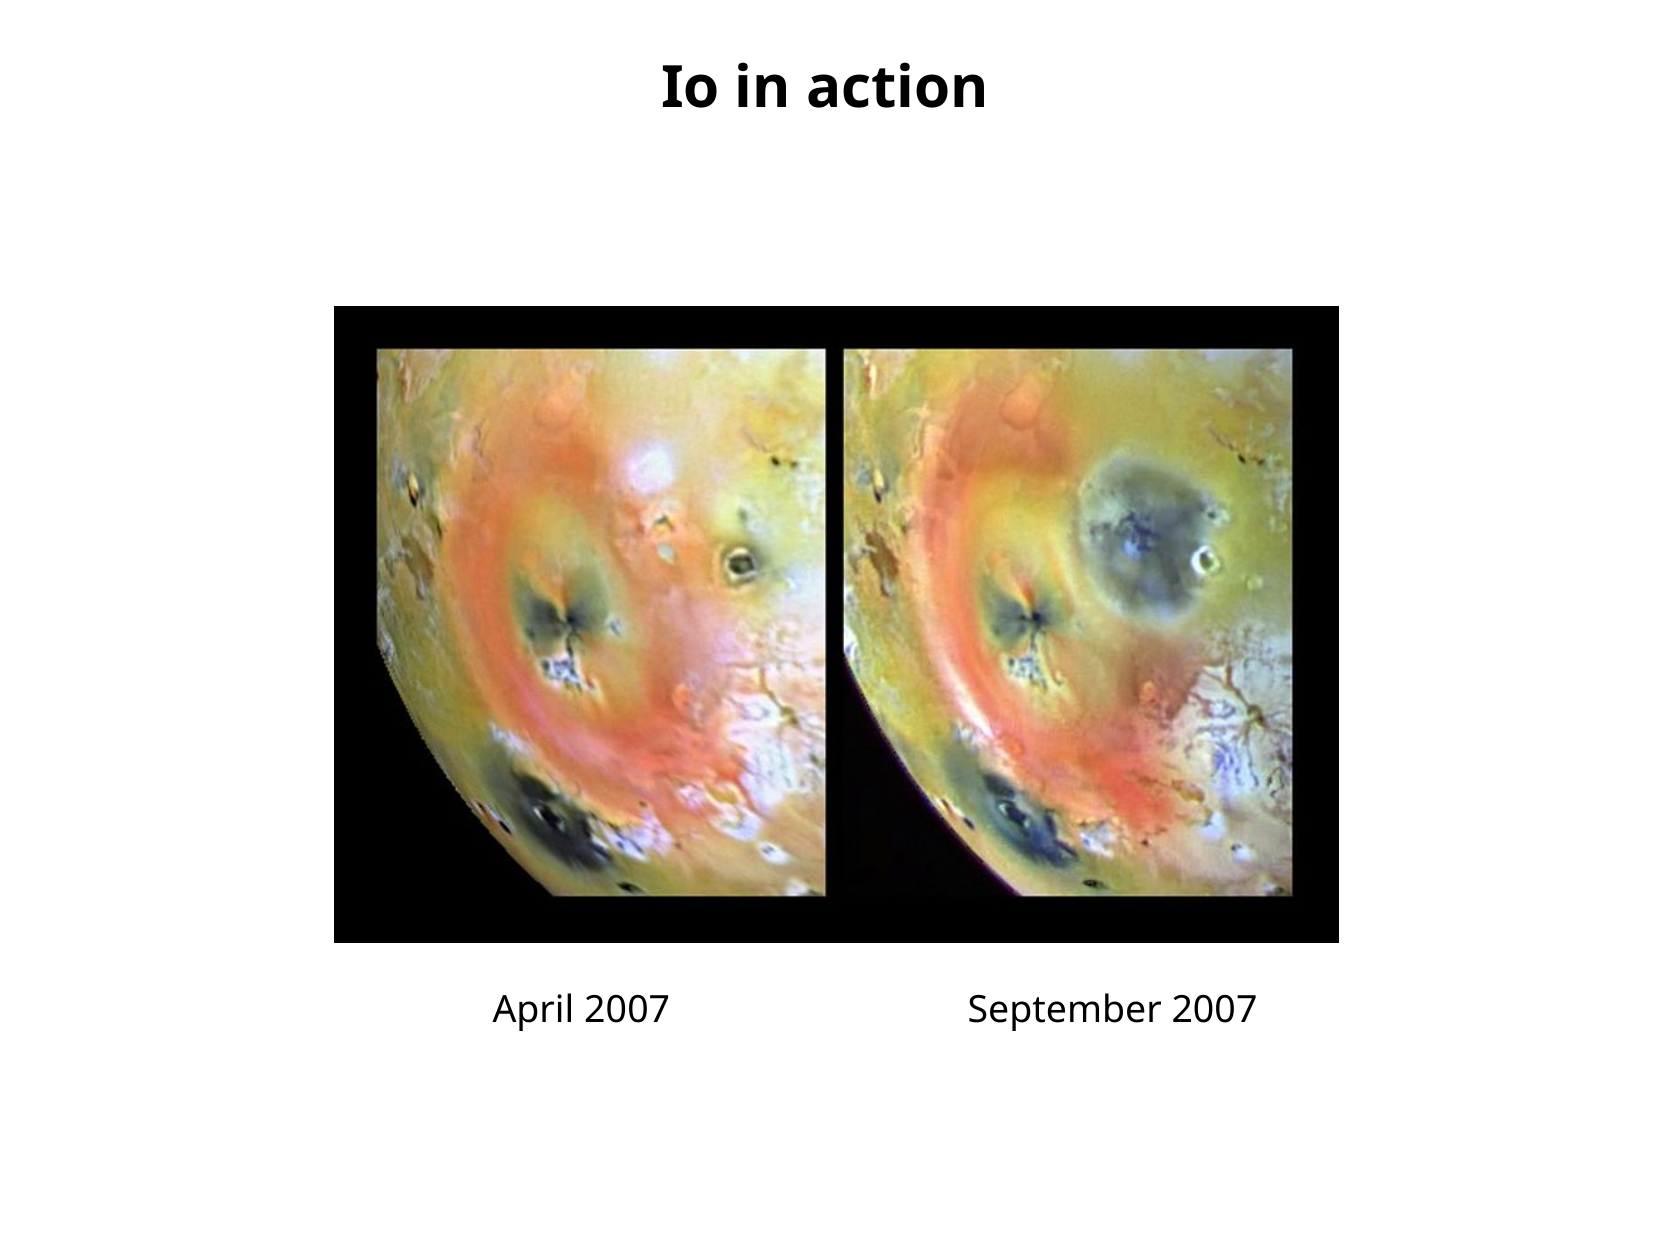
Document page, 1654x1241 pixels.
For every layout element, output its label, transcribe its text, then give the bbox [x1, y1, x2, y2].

picture [334, 306, 1339, 944]
text_box Io in action [262, 37, 1388, 134]
text_box September 2007 [869, 975, 1357, 1043]
text_box April 2007 [337, 975, 826, 1043]
